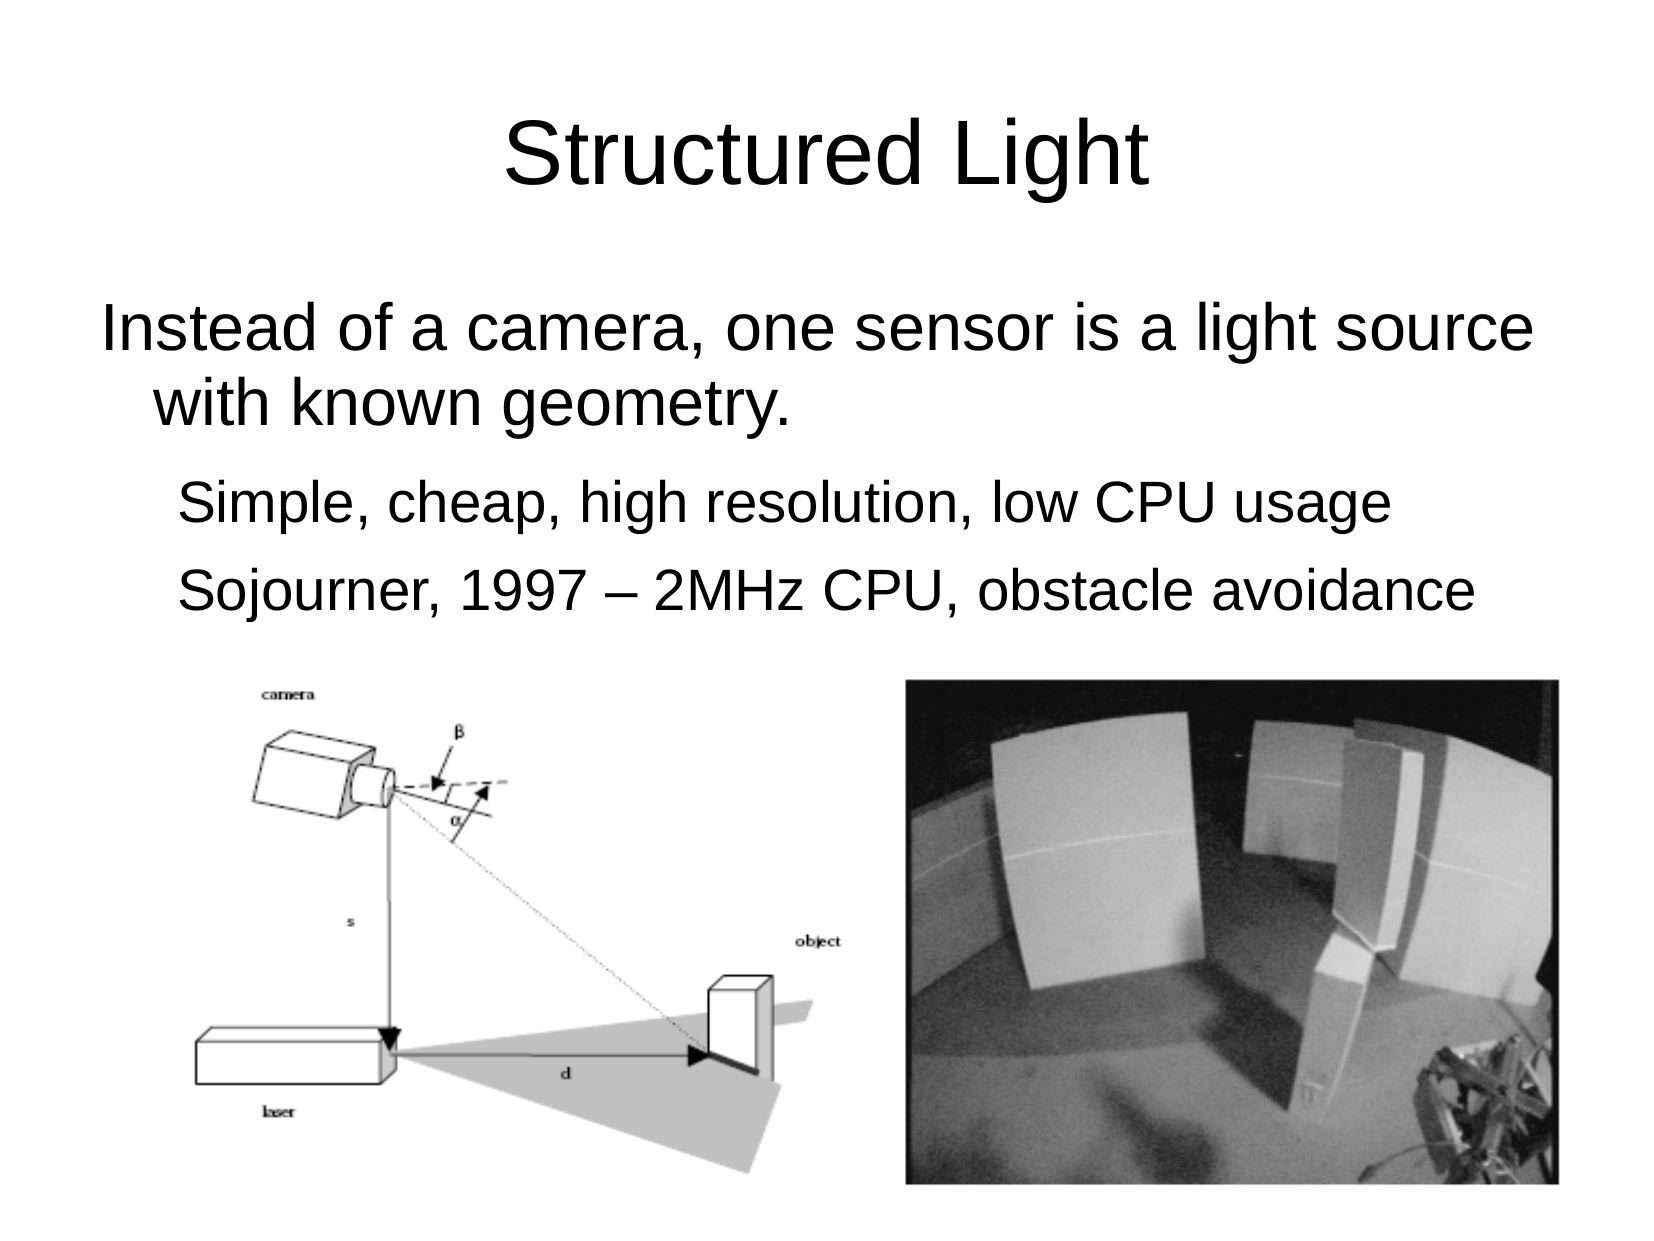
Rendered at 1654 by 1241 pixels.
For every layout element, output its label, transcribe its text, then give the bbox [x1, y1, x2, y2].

picture [900, 674, 1576, 1201]
title Structured Light [82, 56, 1571, 250]
picture [187, 1094, 863, 1201]
list Instead of a camera, one sensor is a light source with known geometry. Simple, cheap, high resolution, low CPU usage Sojourner, 1997 – 2MHz CPU, obstacle avoidance [82, 290, 1571, 1094]
